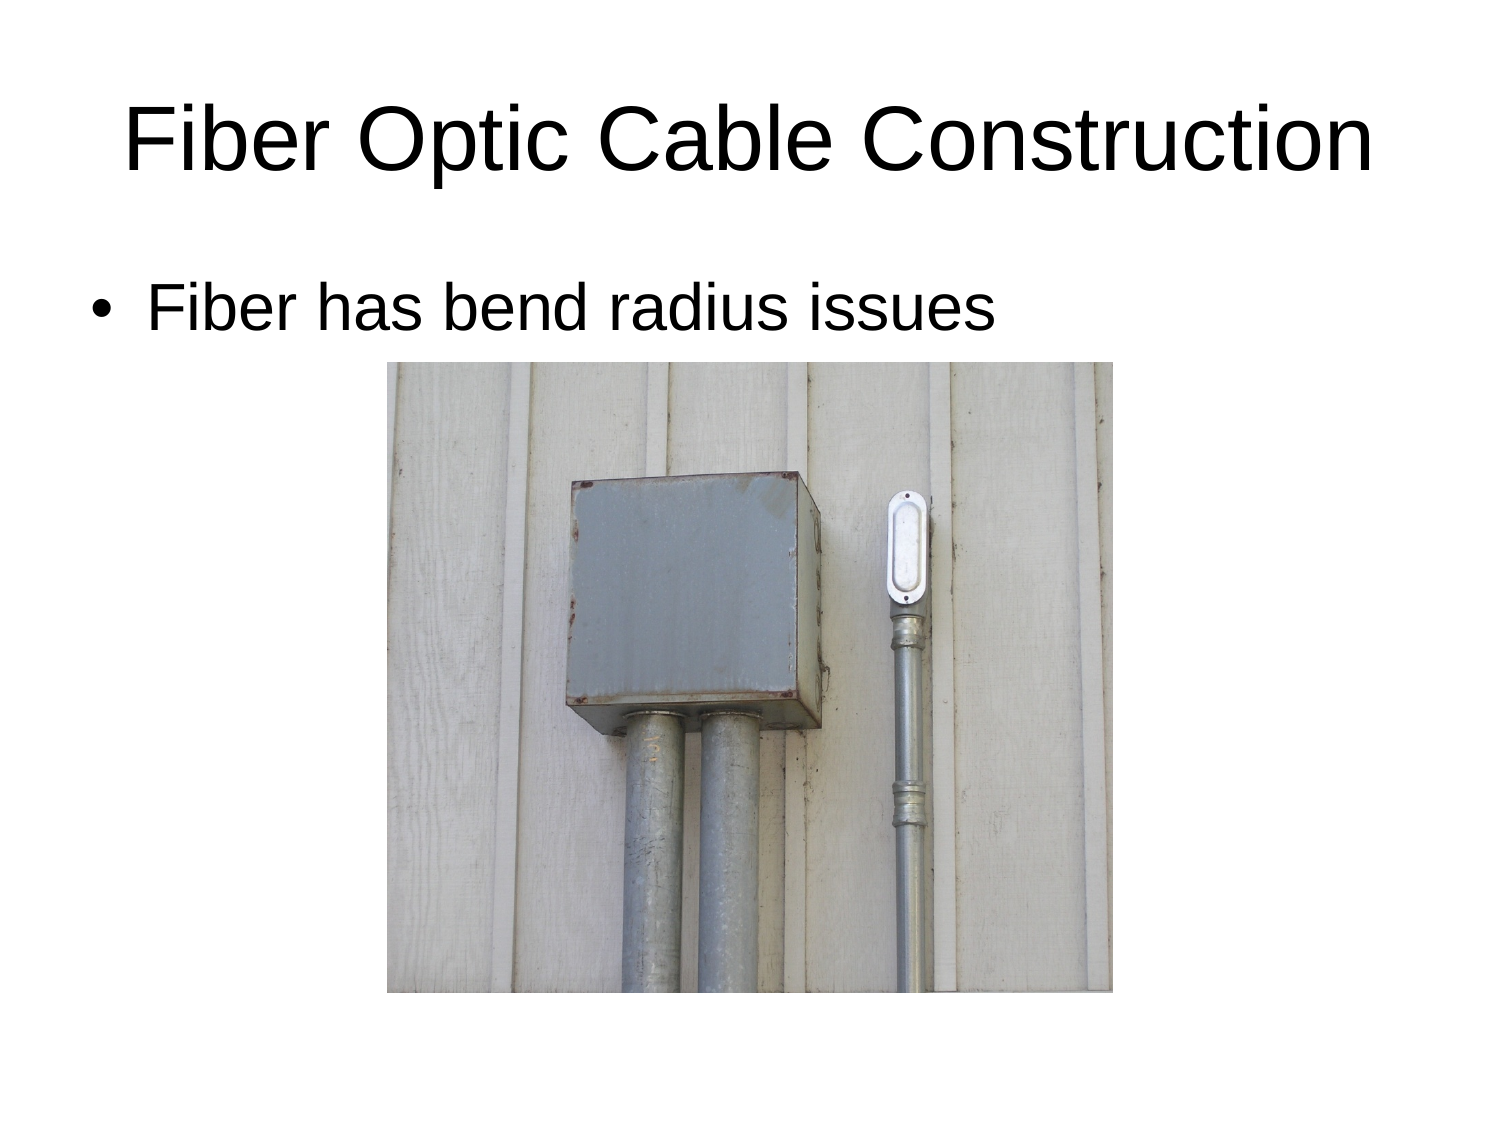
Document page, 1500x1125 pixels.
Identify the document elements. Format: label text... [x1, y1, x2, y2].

title Fiber Optic Cable Construction [75, 45, 1426, 233]
list Fiber has bend radius issues [75, 262, 1426, 502]
picture [387, 362, 1113, 993]
